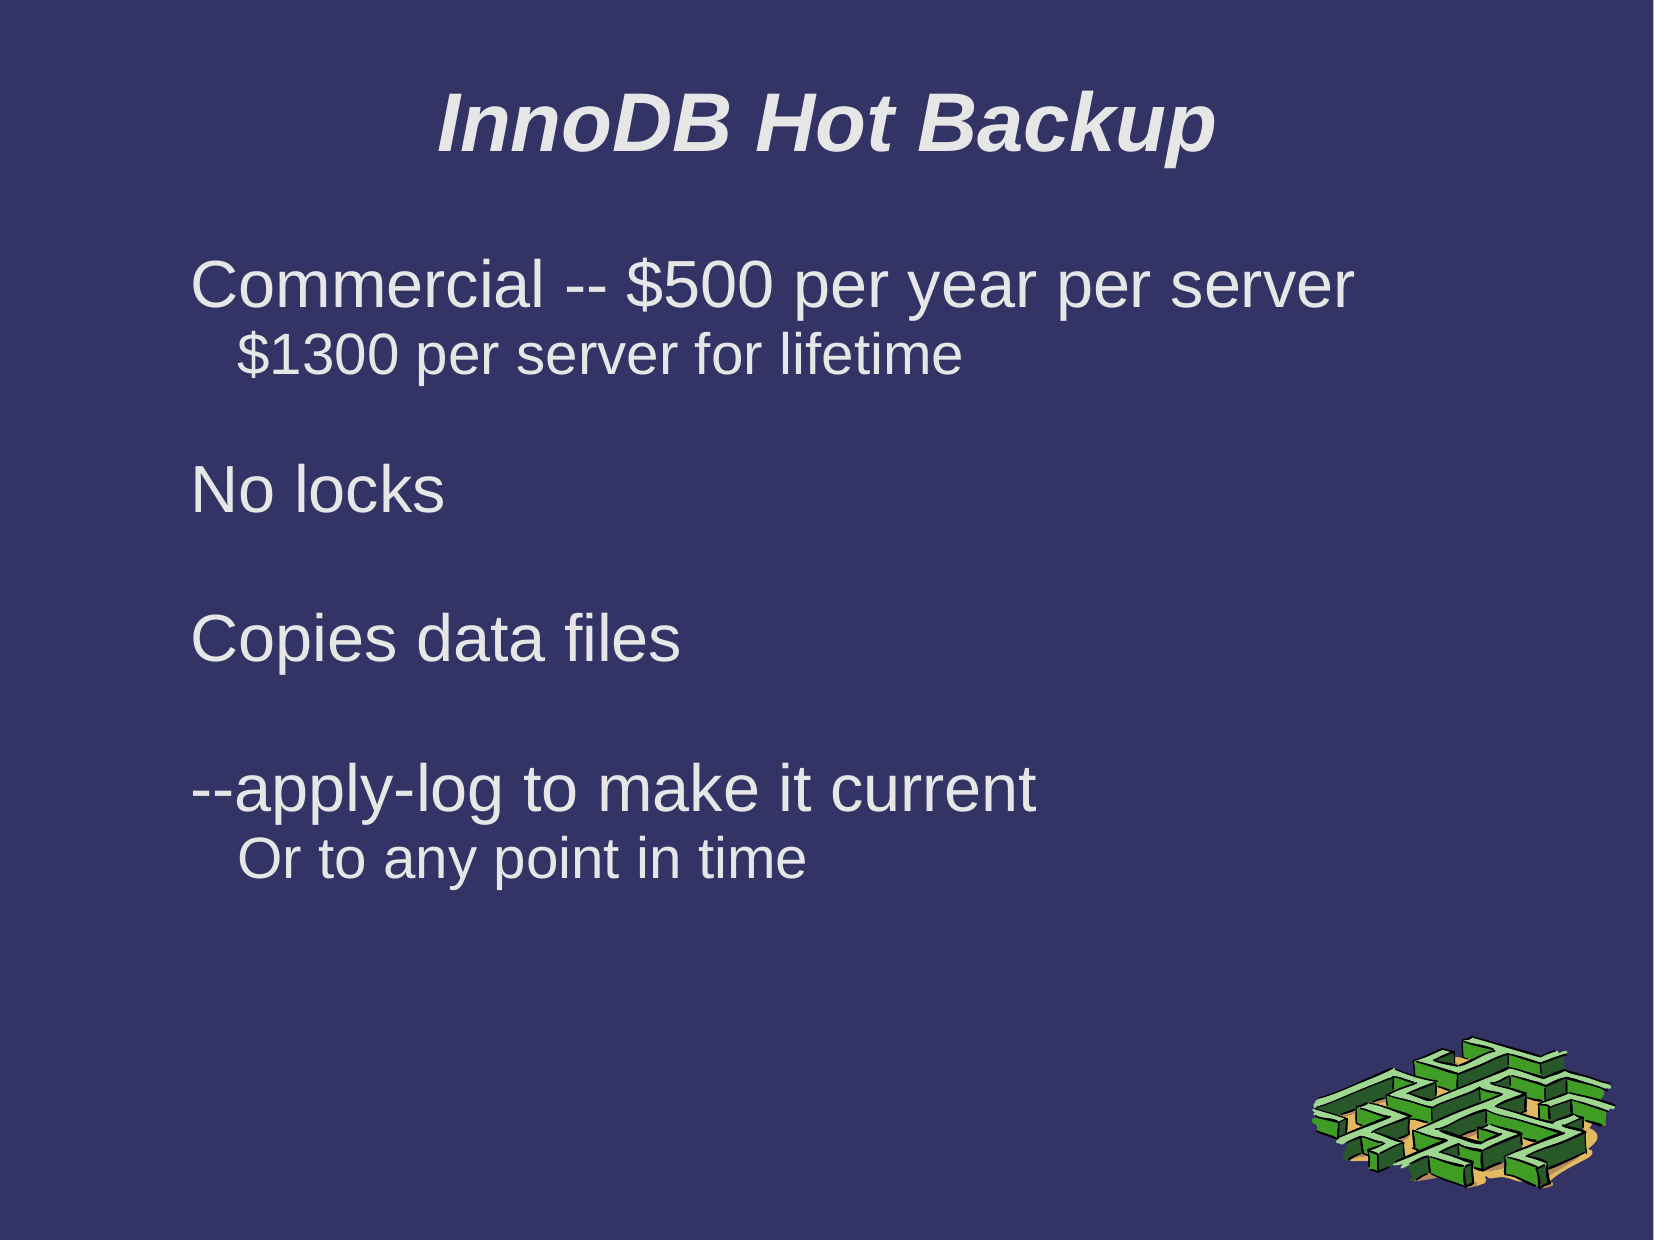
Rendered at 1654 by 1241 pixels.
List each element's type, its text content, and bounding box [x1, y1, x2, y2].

title InnoDB Hot Backup [121, 19, 1534, 227]
list Commercial -- $500 per year per server $1300 per server for lifetime No locks Copies data files --apply-log to make it current Or to any point in time [178, 246, 1570, 1029]
